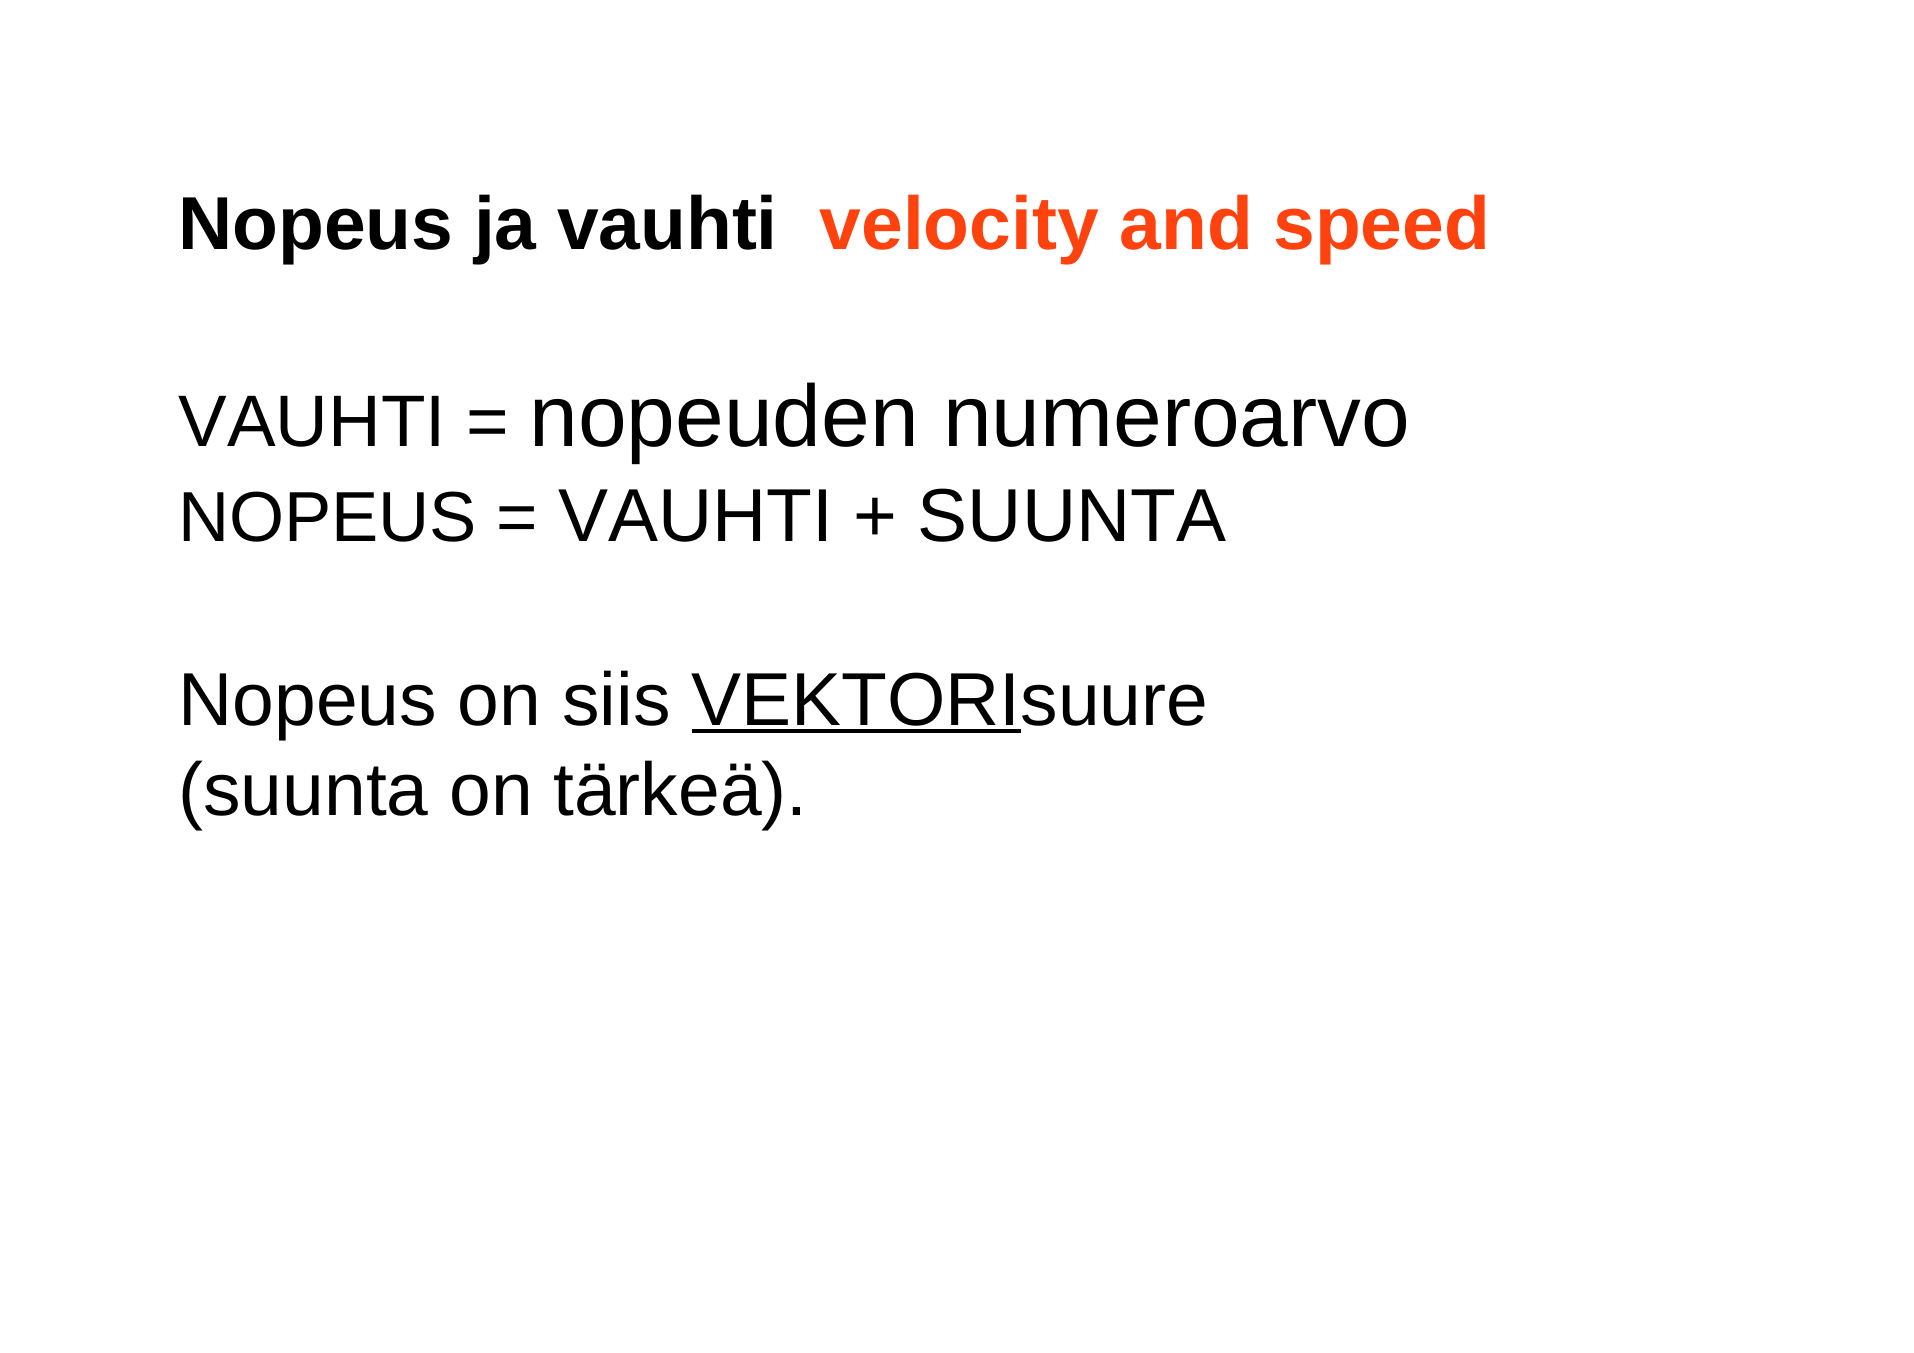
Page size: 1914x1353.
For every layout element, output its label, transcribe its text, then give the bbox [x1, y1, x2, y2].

text_box Nopeus ja vauhti velocity and speed VAUHTI = nopeuden numeroarvo NOPEUS = VAUHTI + SUUNTA Nopeus on siis VEKTORIsuure (suunta on tärkeä). [163, 167, 1626, 899]
